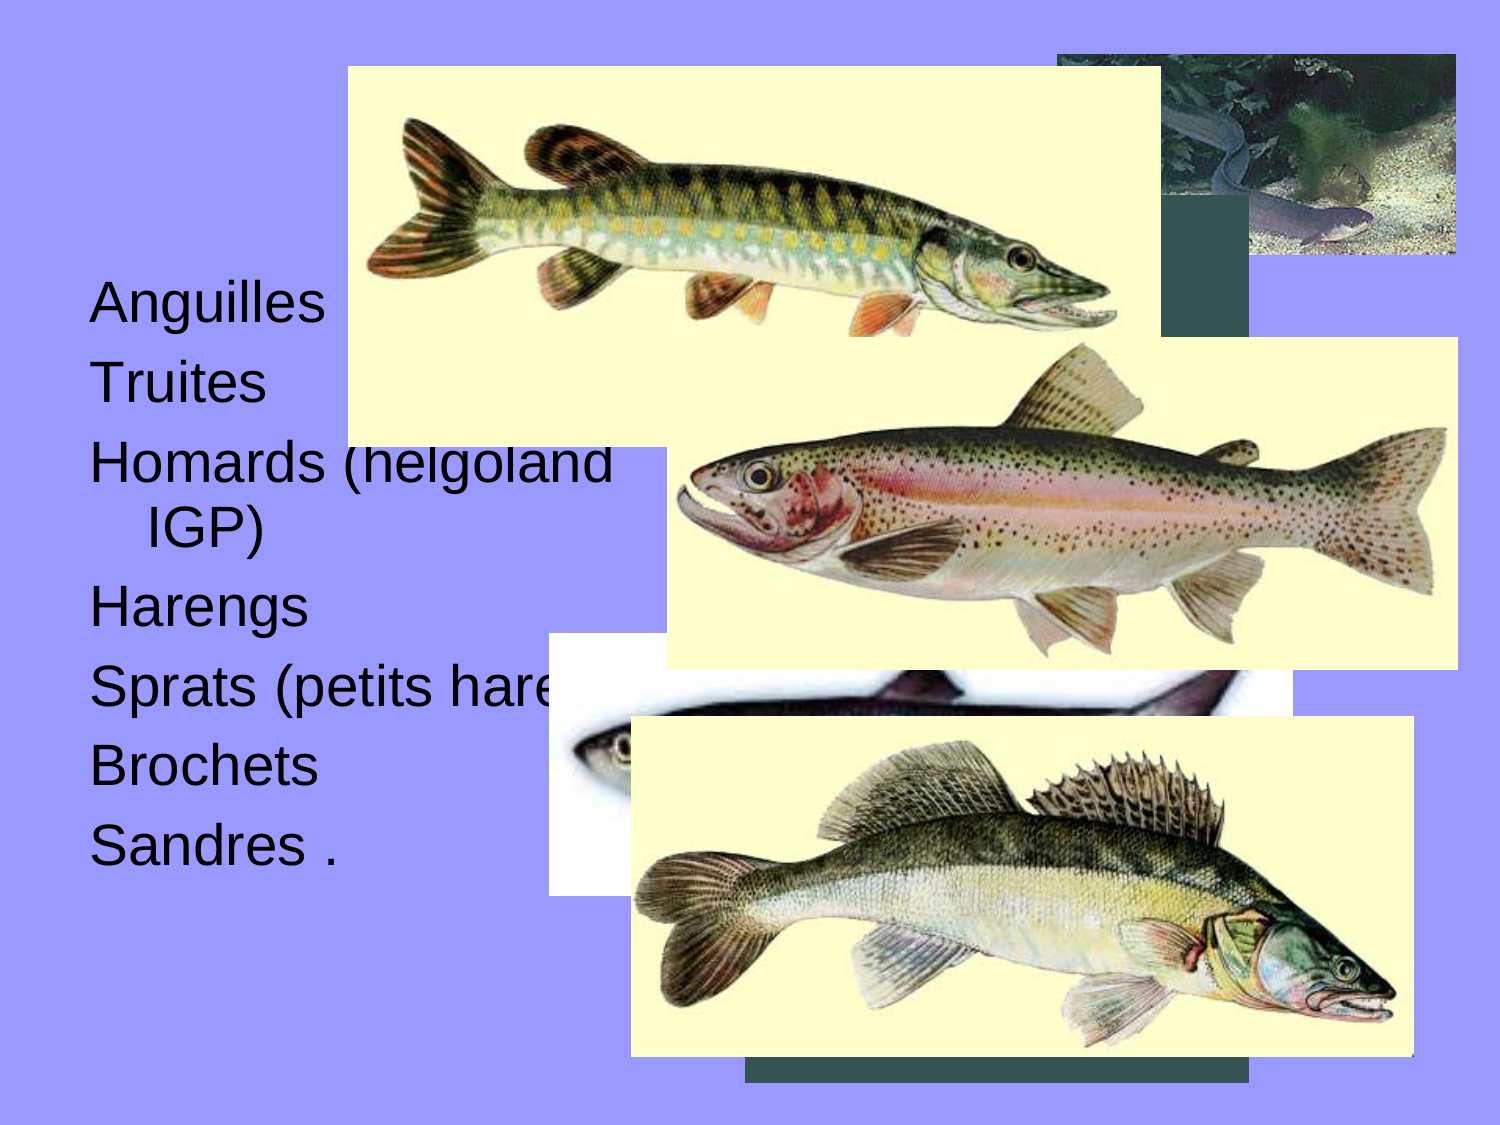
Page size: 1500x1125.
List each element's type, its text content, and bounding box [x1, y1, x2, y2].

picture [348, 54, 1458, 1083]
title Pêche [75, 45, 1426, 233]
list Anguilles Truites Homards (helgoland IGP) Harengs Sprats (petits harengs) Brochets Sandres . [75, 262, 667, 1006]
